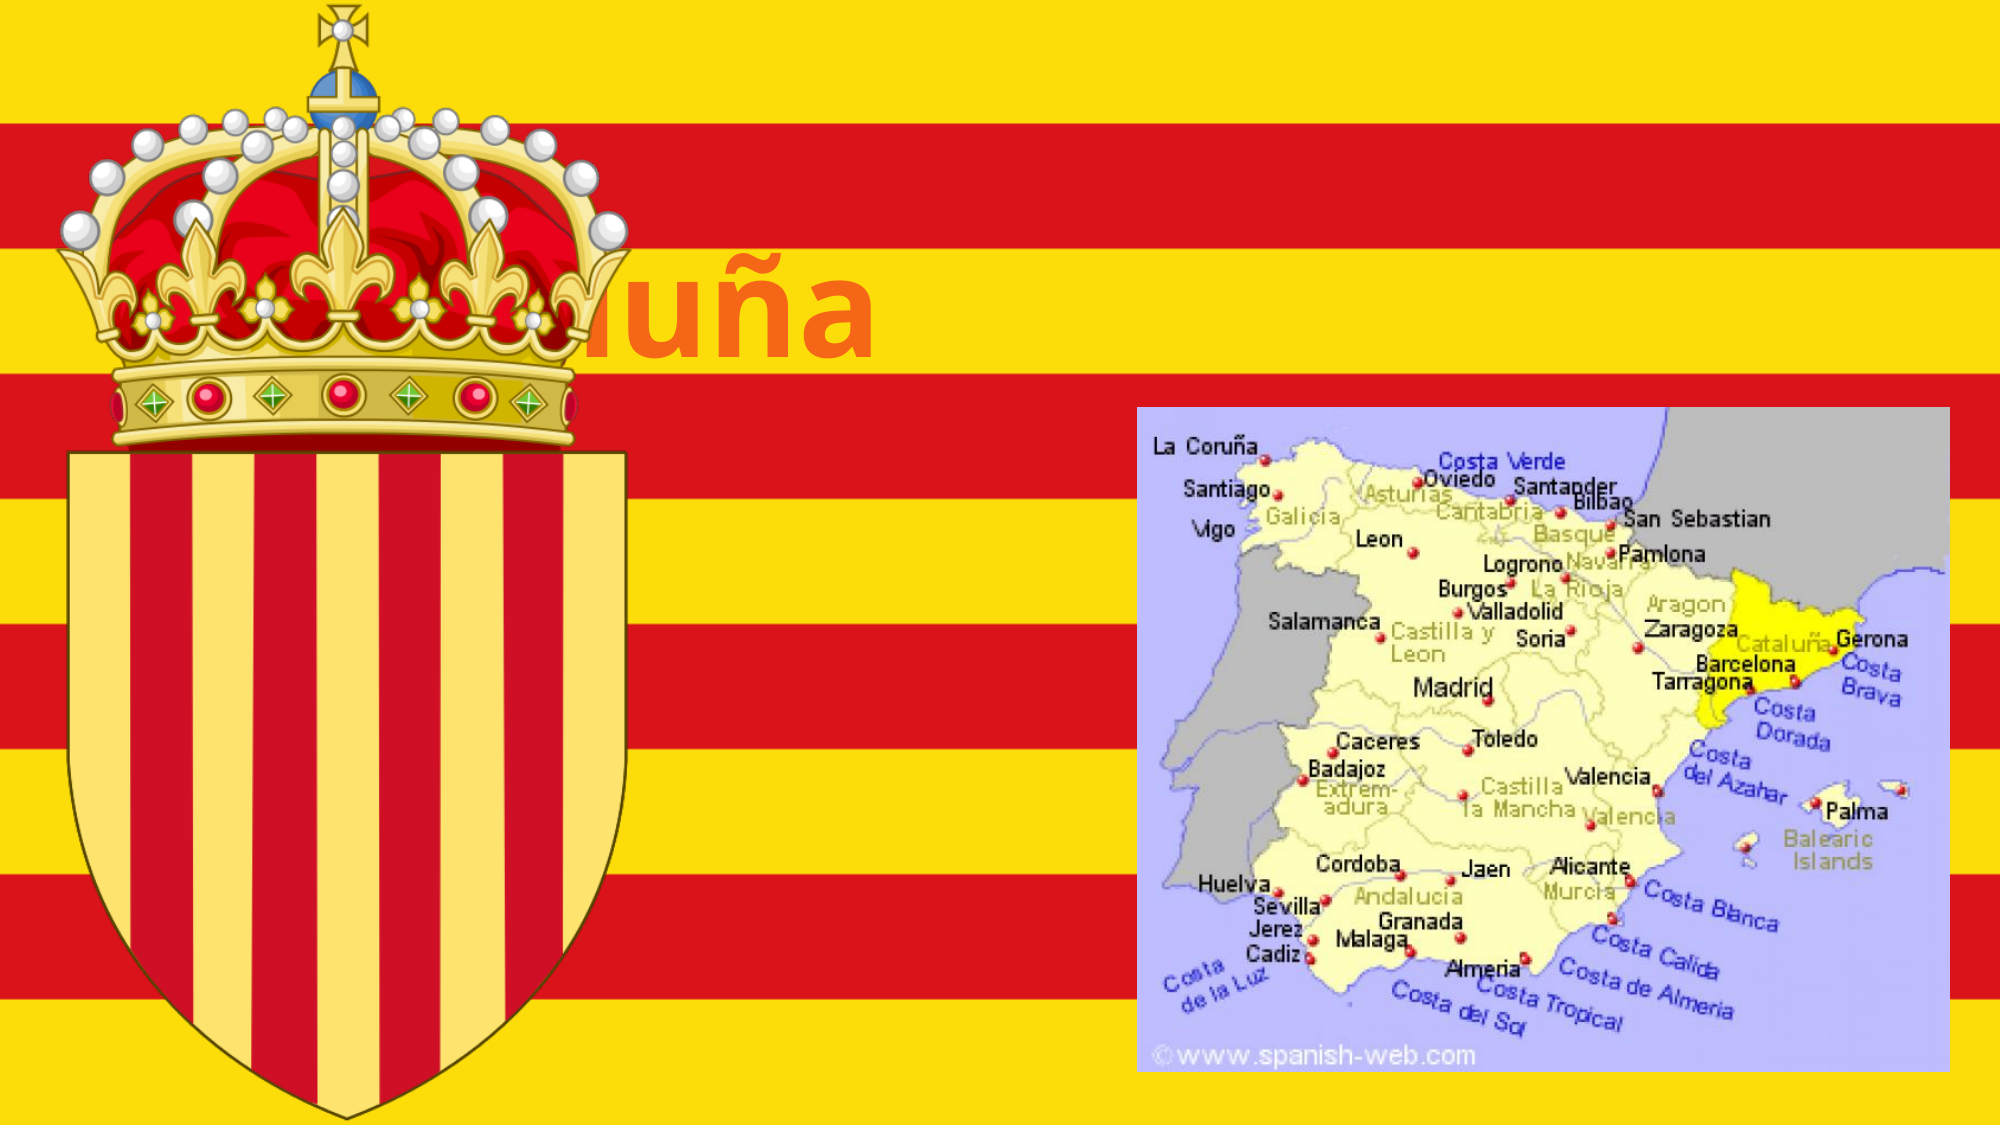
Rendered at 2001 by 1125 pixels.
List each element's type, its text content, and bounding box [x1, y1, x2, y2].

picture [0, 0, 2000, 1125]
title Cataluña [653, 237, 1749, 399]
